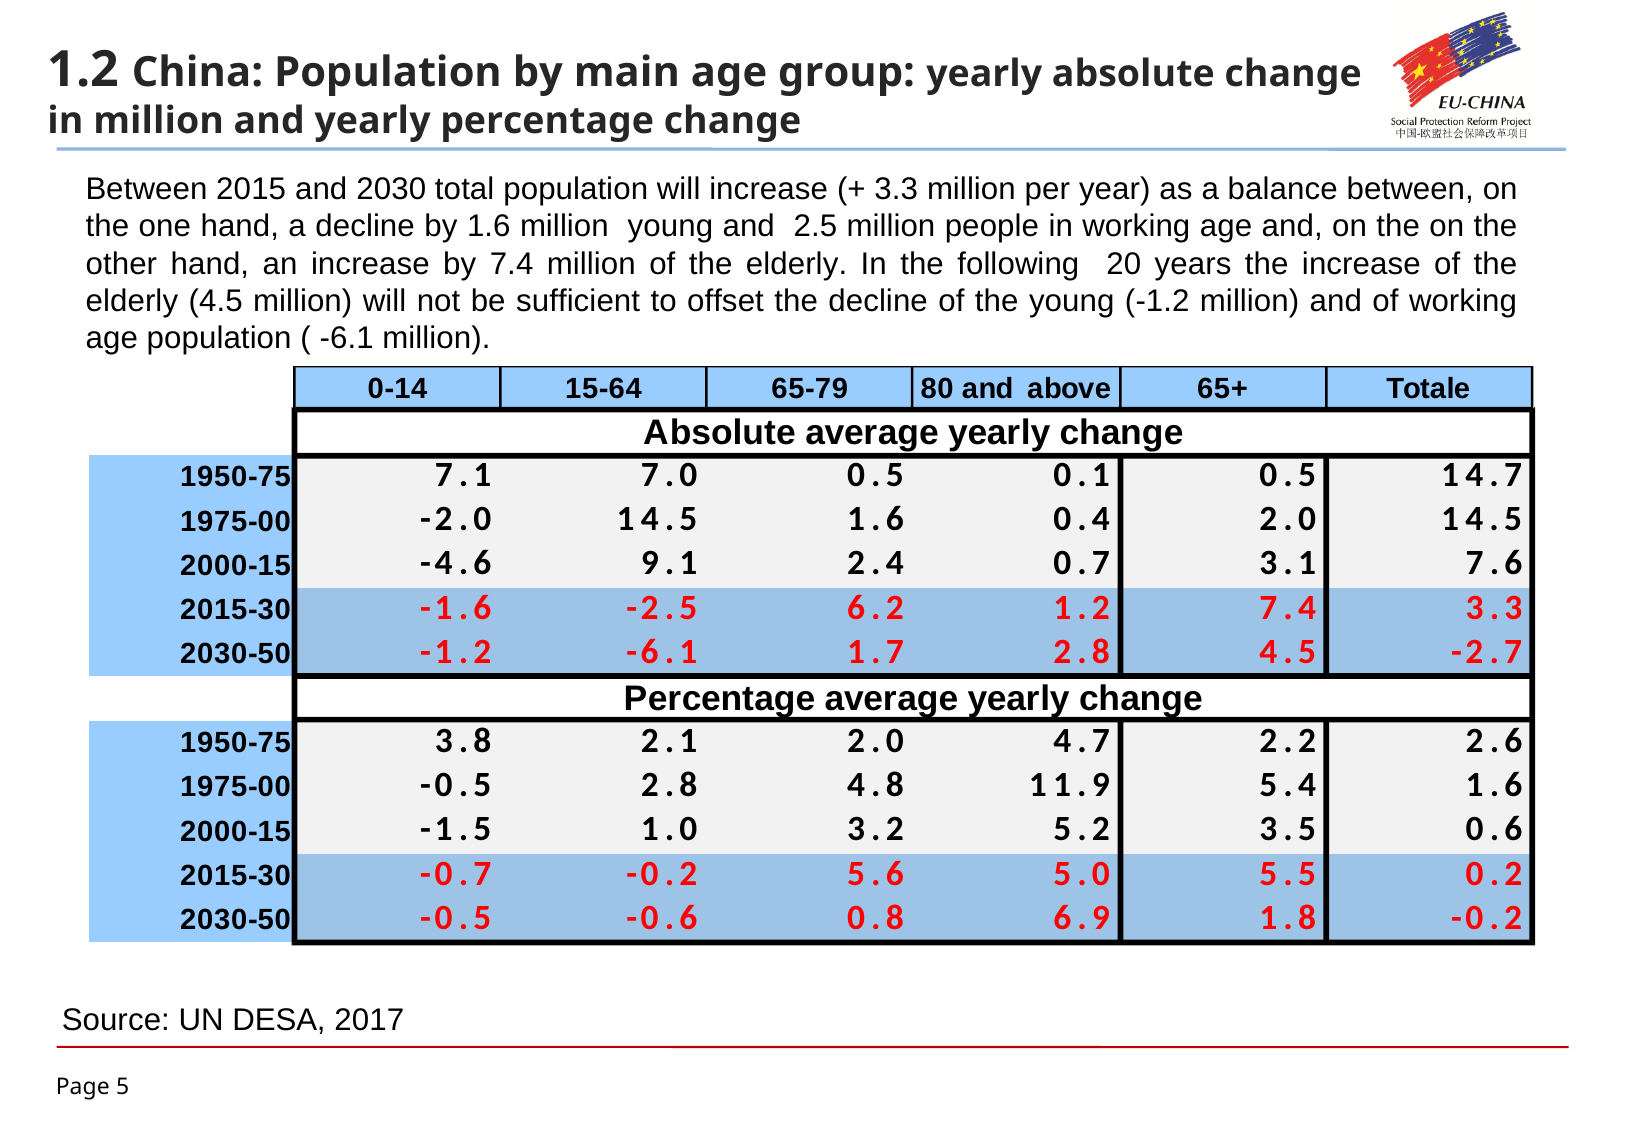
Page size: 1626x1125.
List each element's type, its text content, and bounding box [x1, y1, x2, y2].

text_box 1.2 China: Population by main age group: yearly absolute change in million and yearly percentage change [32, 28, 1406, 135]
text_box Between 2015 and 2030 total population will increase (+ 3.3 million per year) as a balance between, on the one hand, a decline by 1.6 million young and 2.5 million people in working age and, on the on the other hand, an increase by 7.4 million of the elderly. In the following 20 years the increase of the elderly (4.5 million) will not be sufficient to offset the decline of the young (-1.2 million) and of working age population ( -6.1 million). [70, 160, 1536, 318]
picture [88, 366, 1536, 946]
picture [1386, 0, 1536, 147]
text_box Source: UN DESA, 2017 [47, 992, 496, 1045]
